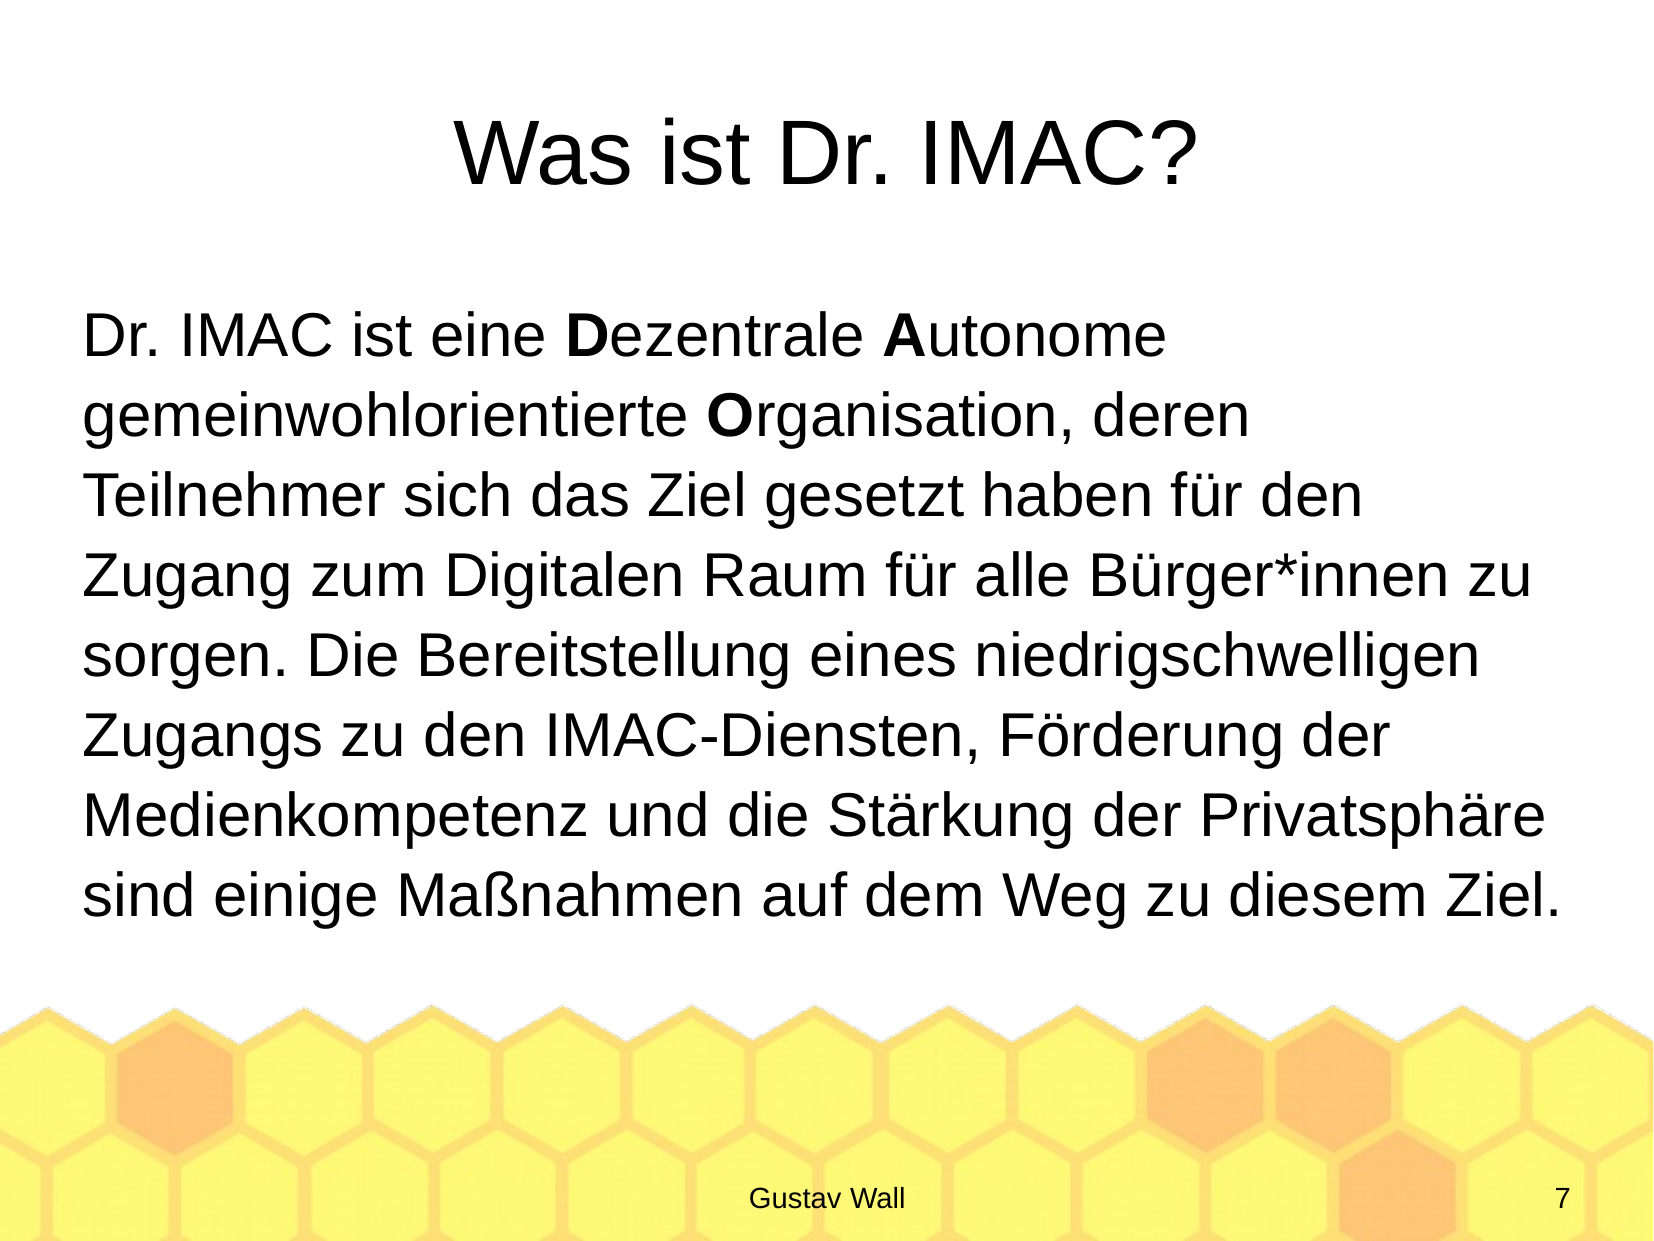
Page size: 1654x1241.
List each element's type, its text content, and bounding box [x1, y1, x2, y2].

picture [0, 1001, 1654, 1241]
list Dr. IMAC ist eine Dezentrale Autonome gemeinwohlorientierte Organisation, deren Teilnehmer sich das Ziel gesetzt haben für den Zugang zum Digitalen Raum für alle Bürger*innen zu sorgen. Die Bereitstellung eines niedrigschwelligen Zugangs zu den IMAC-Diensten, Förderung der Medienkompetenz und die Stärkung der Privatsphäre sind einige Maßnahmen auf dem Weg zu diesem Ziel. [82, 290, 1571, 1010]
title Was ist Dr. IMAC? [82, 49, 1571, 257]
